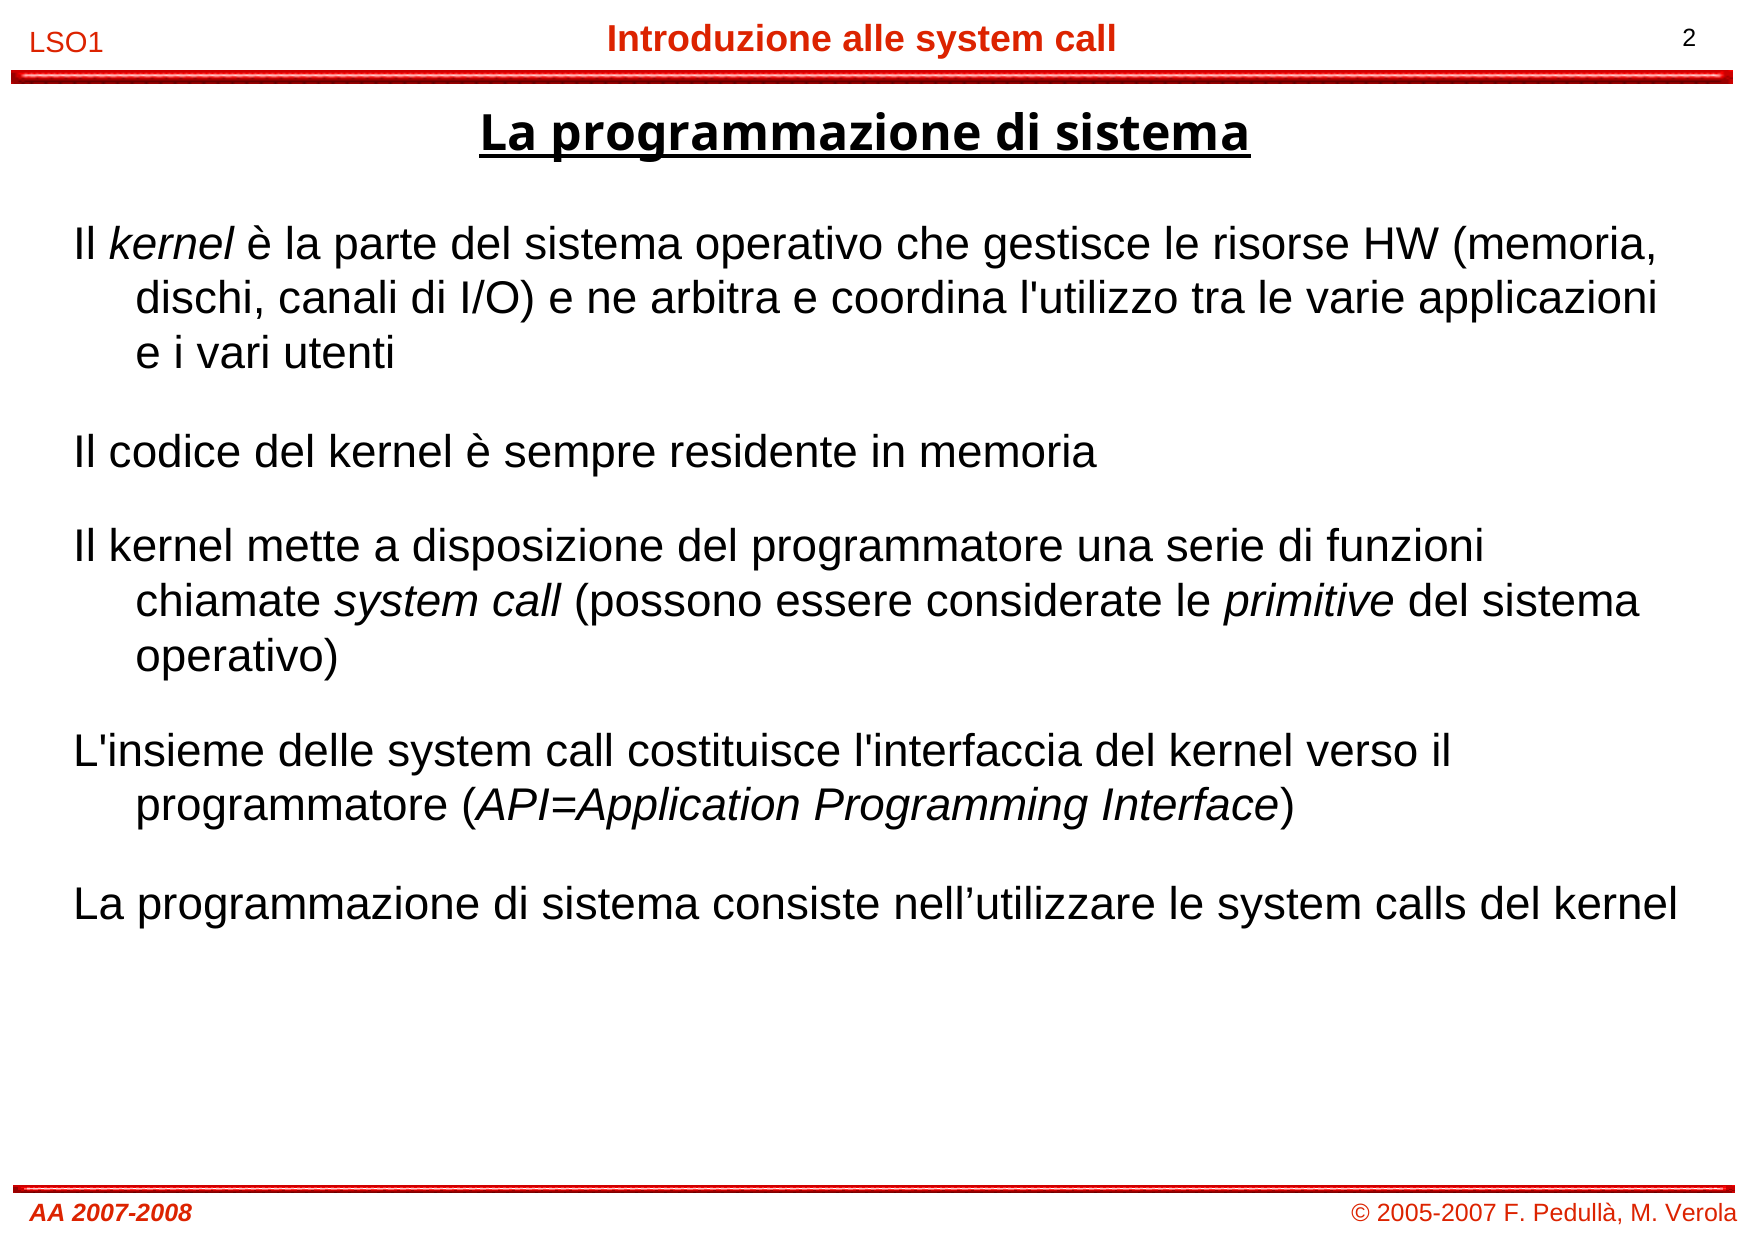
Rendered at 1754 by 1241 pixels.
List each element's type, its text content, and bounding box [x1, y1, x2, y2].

list Il kernel è la parte del sistema operativo che gestisce le risorse HW (memoria, dischi, canali di I/O) e ne arbitra e coordina l'utilizzo tra le varie applicazioni e i vari utenti Il codice del kernel è sempre residente in memoria Il kernel mette a disposizione del programmatore una serie di funzioni chiamate system call (possono essere considerate le primitive del sistema operativo) L'insieme delle system call costituisce l'interfaccia del kernel verso il programmatore (API=Application Programming Interface) La programmazione di sistema consiste nell’utilizzare le system calls del kernel [58, 206, 1696, 992]
picture [11, 70, 1733, 84]
picture [13, 1185, 1735, 1193]
title La programmazione di sistema [431, 89, 1300, 176]
